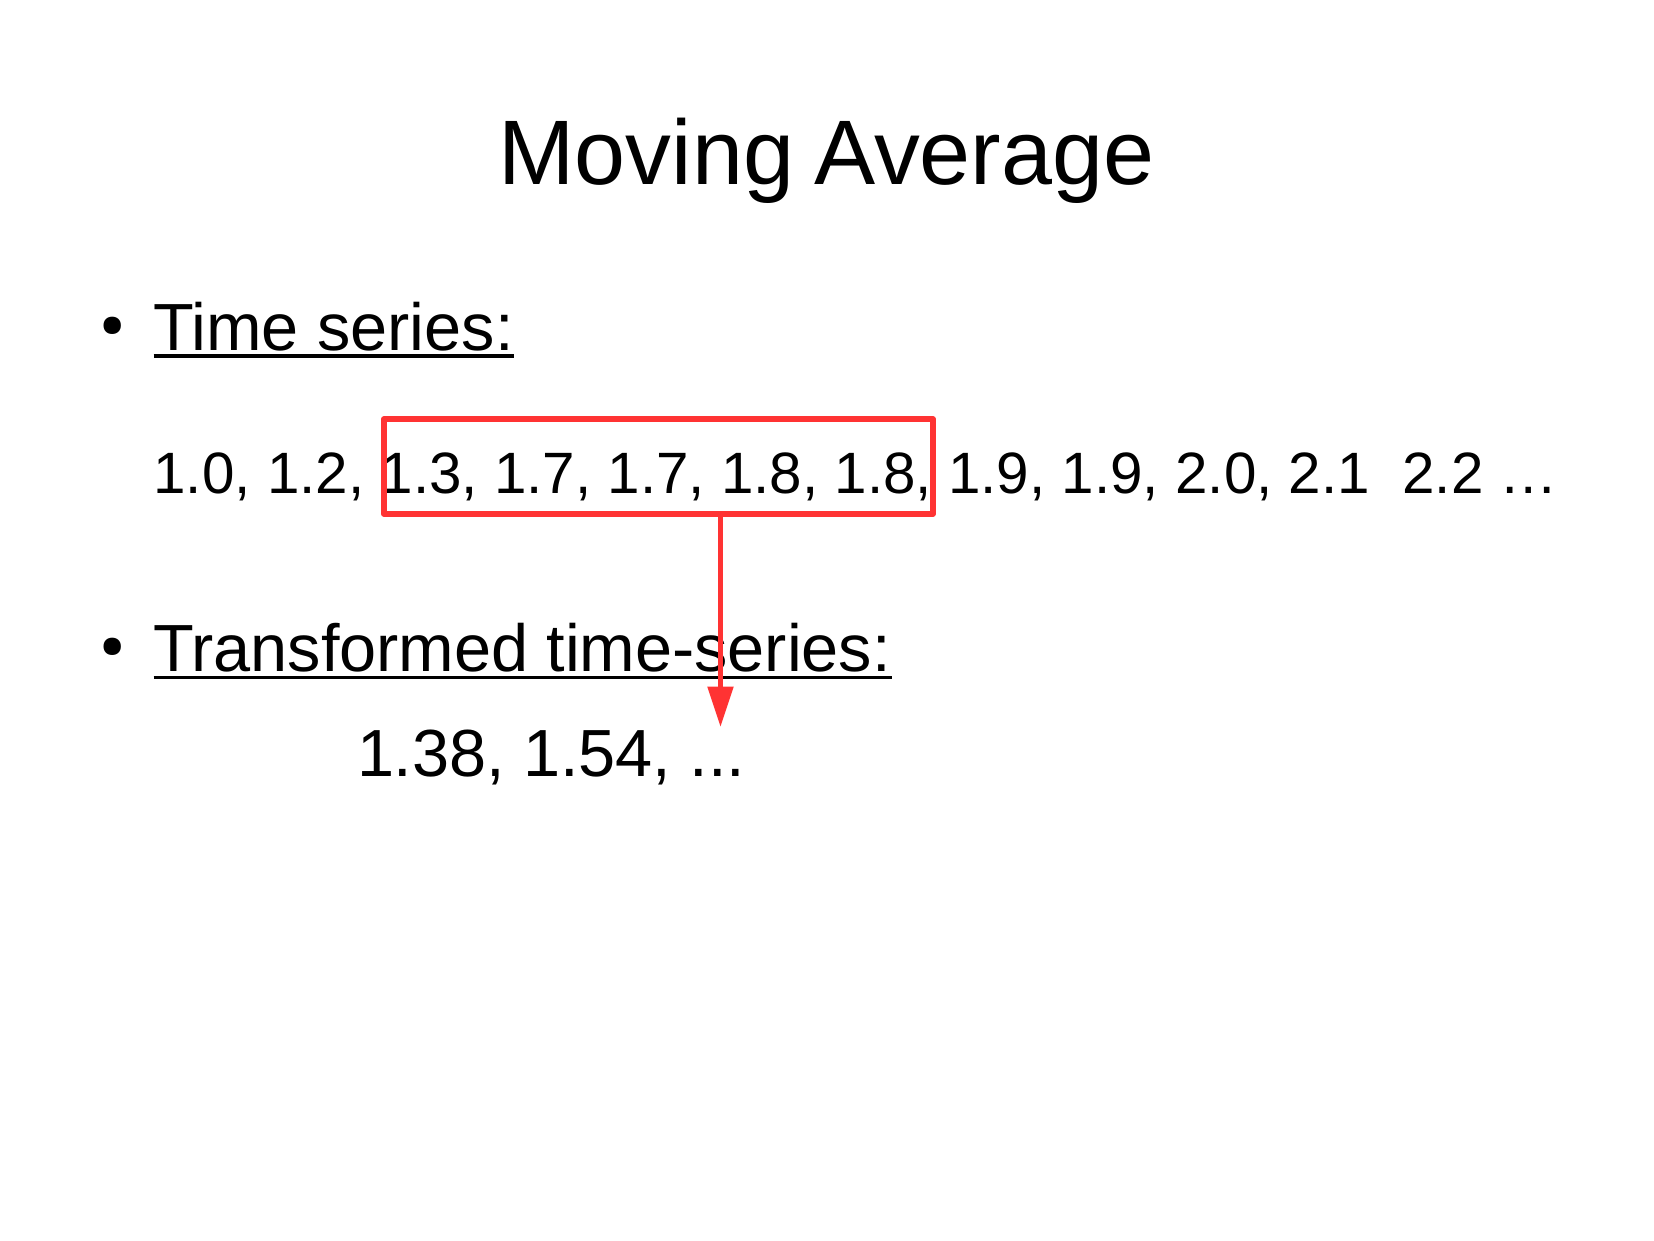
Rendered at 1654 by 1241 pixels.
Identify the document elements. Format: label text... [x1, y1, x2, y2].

title Moving Average [82, 49, 1571, 257]
list Time series: 1.0, 1.2, 1.3, 1.7, 1.7, 1.8, 1.8, 1.9, 1.9, 2.0, 2.1 2.2 … Transformed time-series: 1.38, 1.54, ... [82, 290, 1571, 1109]
